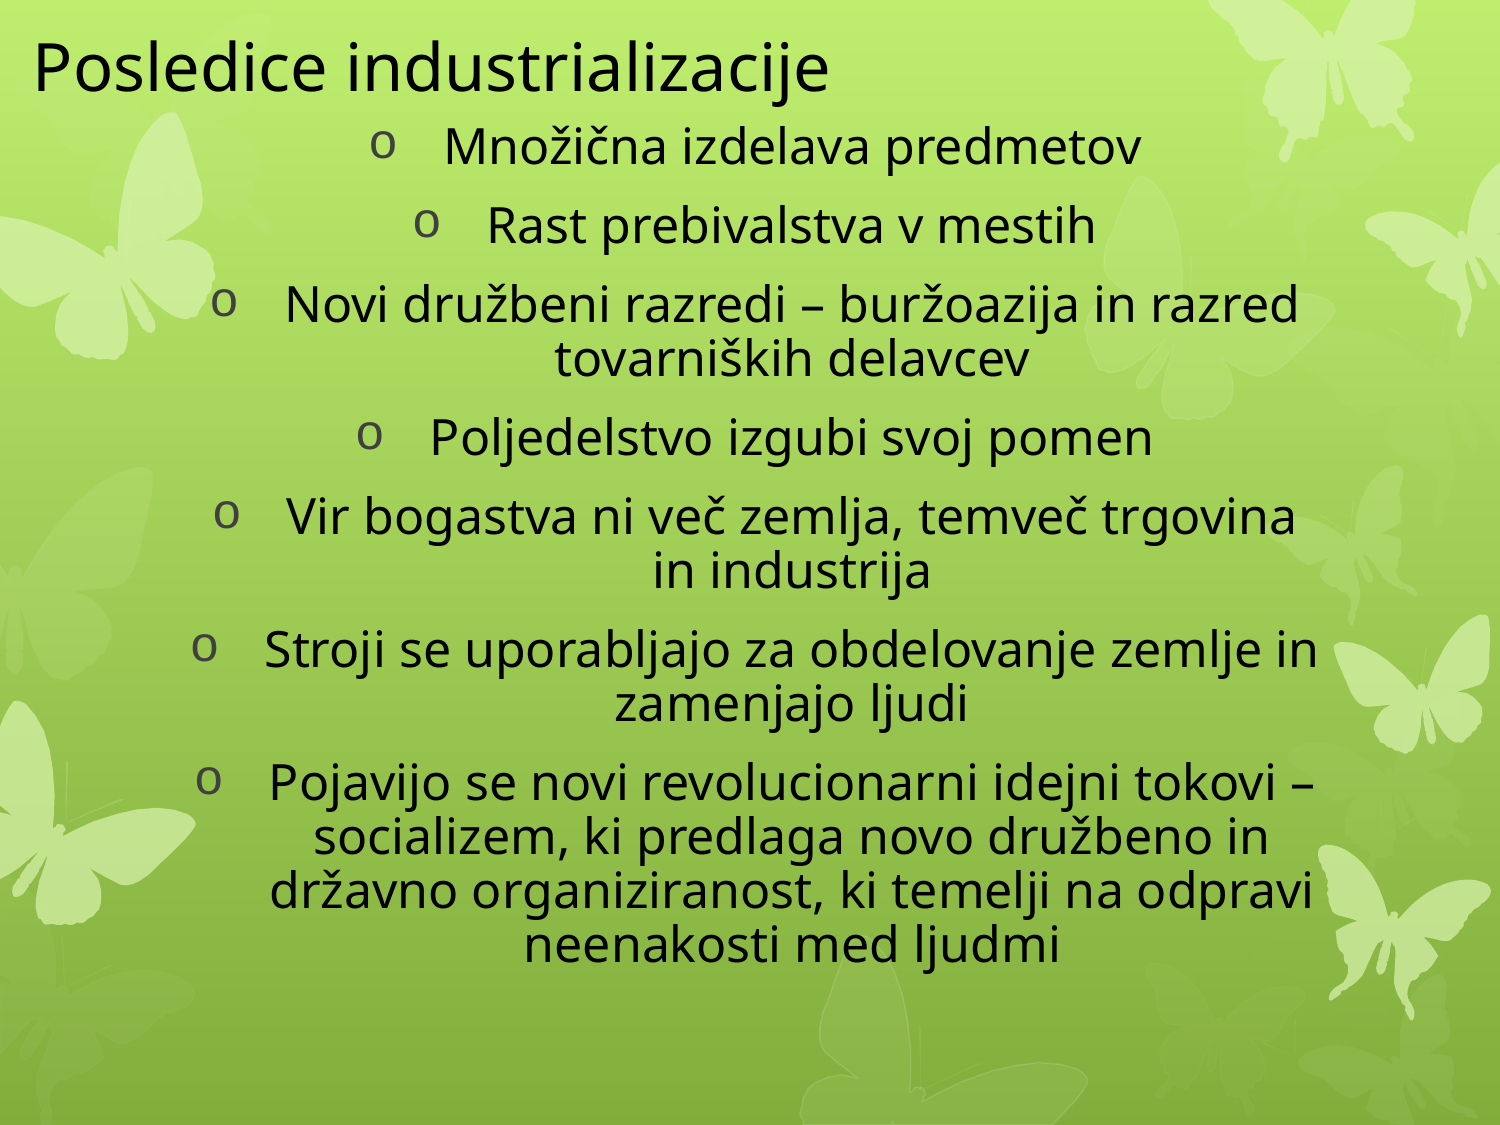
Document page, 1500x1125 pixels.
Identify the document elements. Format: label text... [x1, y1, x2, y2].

list Množična izdelava predmetov Rast prebivalstva v mestih Novi družbeni razredi – buržoazija in razred tovarniških delavcev Poljedelstvo izgubi svoj pomen Vir bogastva ni več zemlja, temveč trgovina in industrija Stroji se uporabljajo za obdelovanje zemlje in zamenjajo ljudi Pojavijo se novi revolucionarni idejni tokovi – socializem, ki predlaga novo družbeno in državno organiziranost, ki temelji na odpravi neenakosti med ljudmi [171, 113, 1339, 1125]
title Posledice industrializacije [17, 0, 1258, 113]
